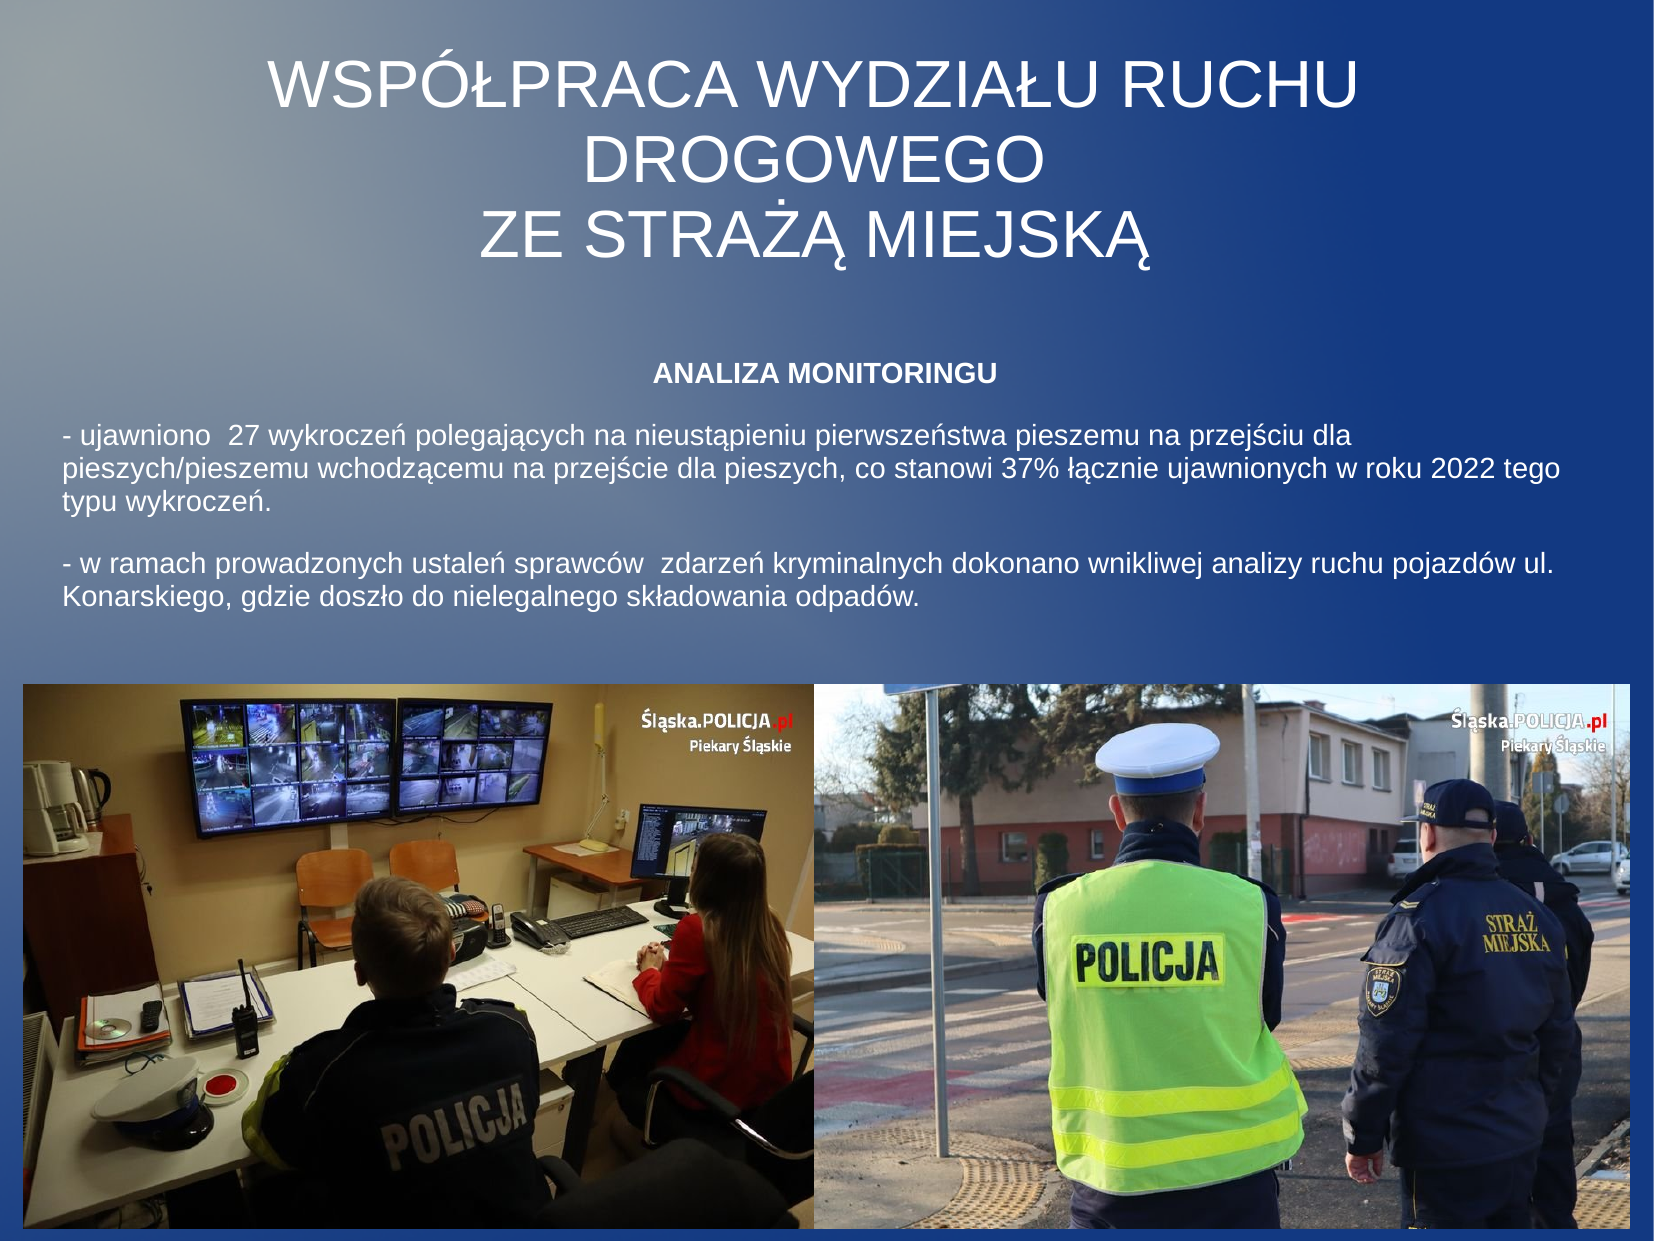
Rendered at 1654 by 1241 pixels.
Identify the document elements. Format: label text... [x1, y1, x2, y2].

text_box ANALIZA MONITORINGU - ujawniono 27 wykroczeń polegających na nieustąpieniu pierwszeństwa pieszemu na przejściu dla pieszych/pieszemu wchodzącemu na przejście dla pieszych, co stanowi 37% łącznie ujawnionych w roku 2022 tego typu wykroczeń. - w ramach prowadzonych ustaleń sprawców zdarzeń kryminalnych dokonano wnikliwej analizy ruchu pojazdów ul. Konarskiego, gdzie doszło do nielegalnego składowania odpadów. [47, 283, 1619, 684]
title WSPÓŁPRACA WYDZIAŁU RUCHU DROGOWEGO ZE STRAŻĄ MIEJSKĄ [70, 47, 1560, 272]
picture [0, 0, 1654, 1241]
